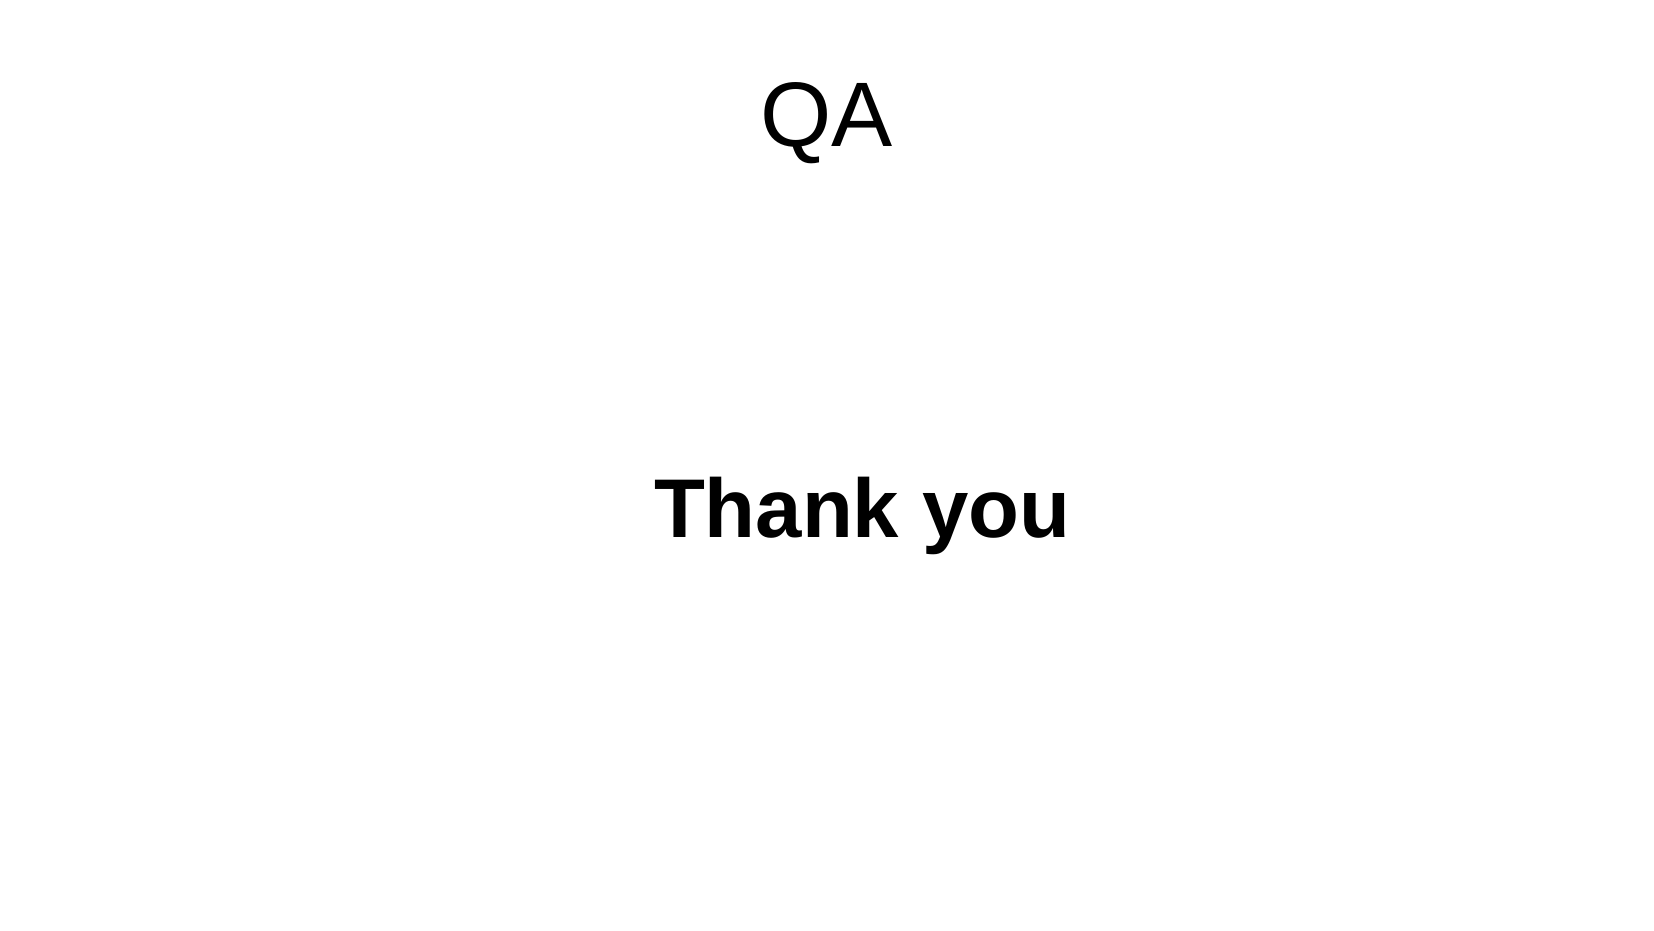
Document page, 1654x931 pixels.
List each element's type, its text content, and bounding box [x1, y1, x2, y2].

title QA [82, 37, 1571, 193]
list Thank you [82, 217, 1571, 758]
